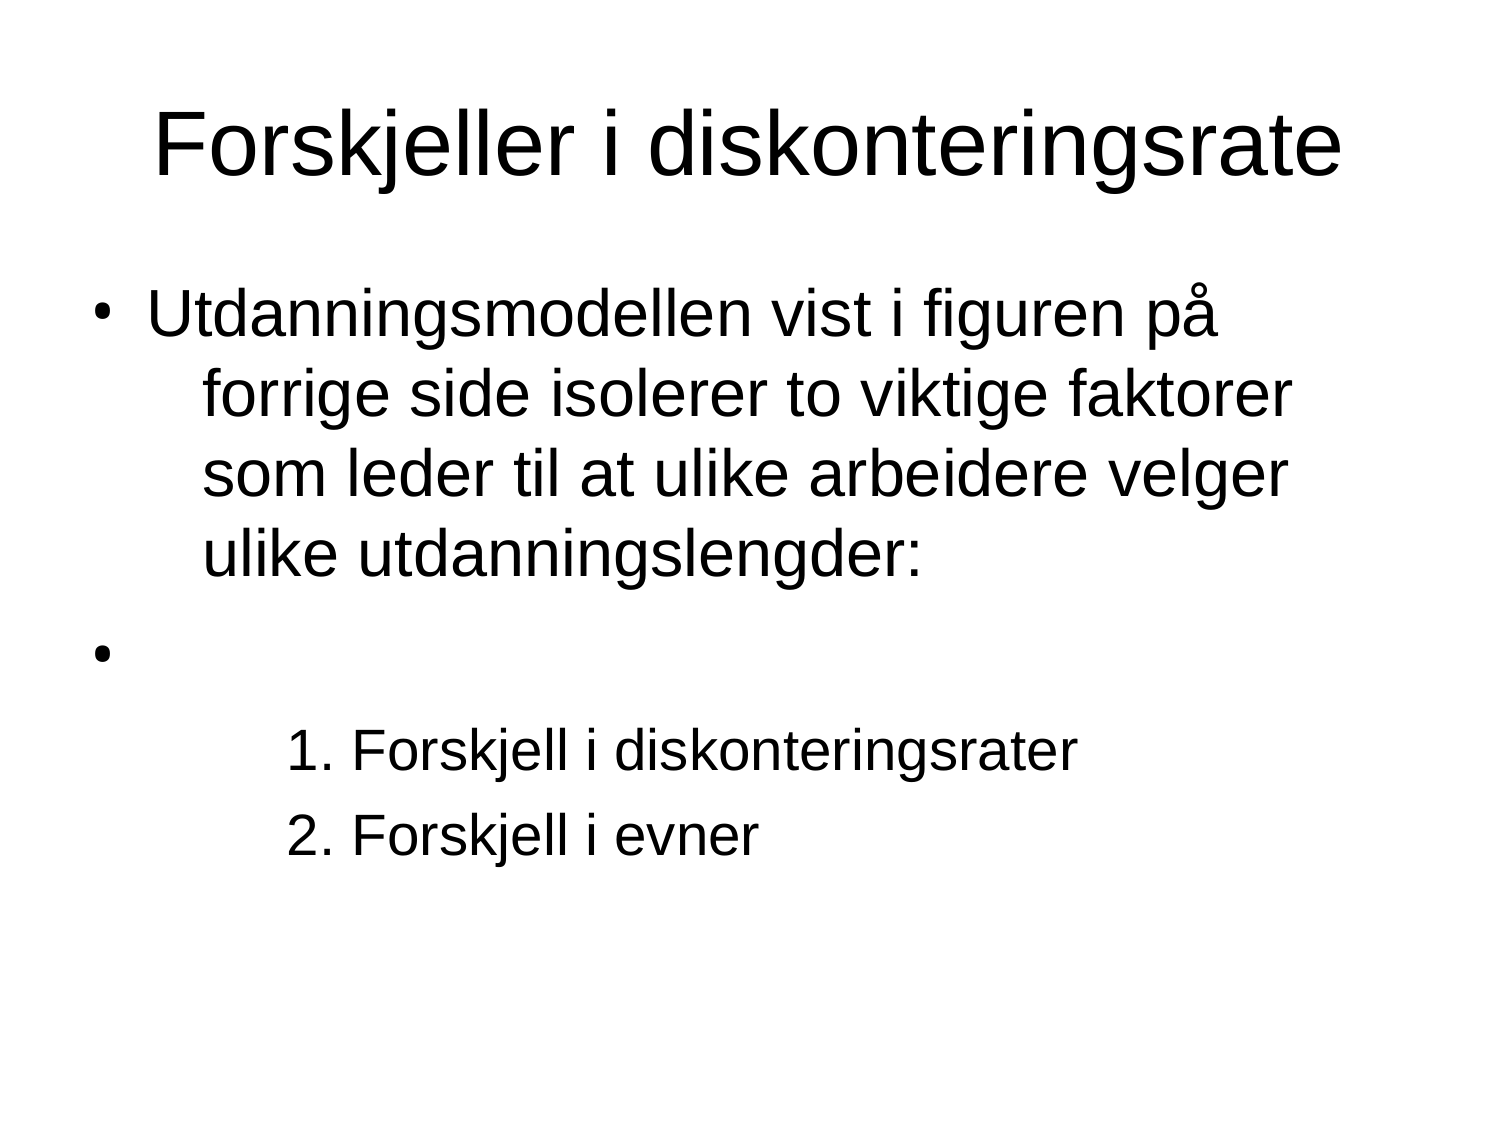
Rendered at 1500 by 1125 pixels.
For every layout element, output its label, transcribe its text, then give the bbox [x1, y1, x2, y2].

list Utdanningsmodellen vist i figuren på forrige side isolerer to viktige faktorer som leder til at ulike arbeidere velger ulike utdanningslengder: 1. Forskjell i diskonteringsrater 2. Forskjell i evner [75, 262, 1426, 1005]
title Forskjeller i diskonteringsrate [75, 45, 1426, 233]
